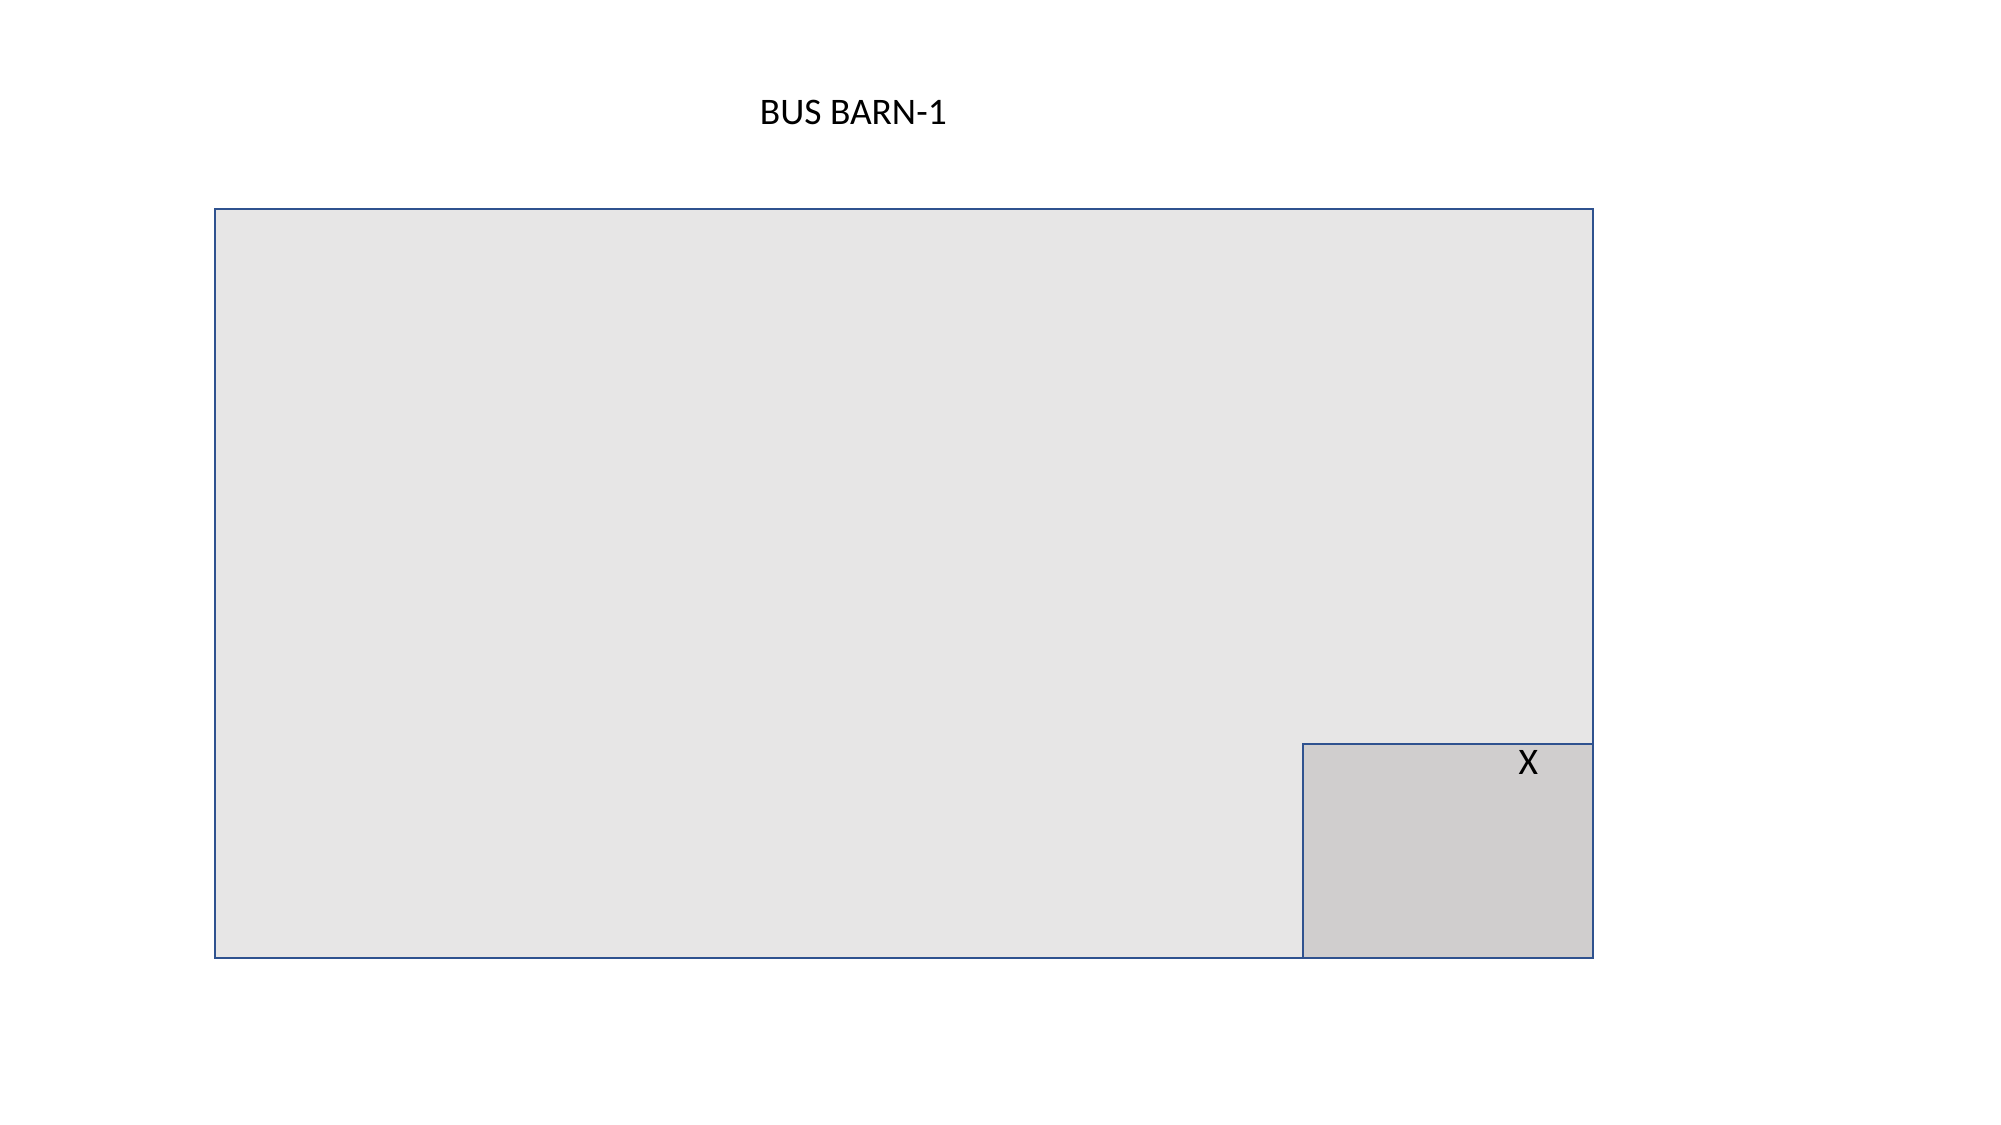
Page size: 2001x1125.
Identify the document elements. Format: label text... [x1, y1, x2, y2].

text_box [215, 209, 1593, 958]
text_box X [1503, 729, 1654, 791]
text_box BUS BARN-1 [744, 79, 1076, 141]
